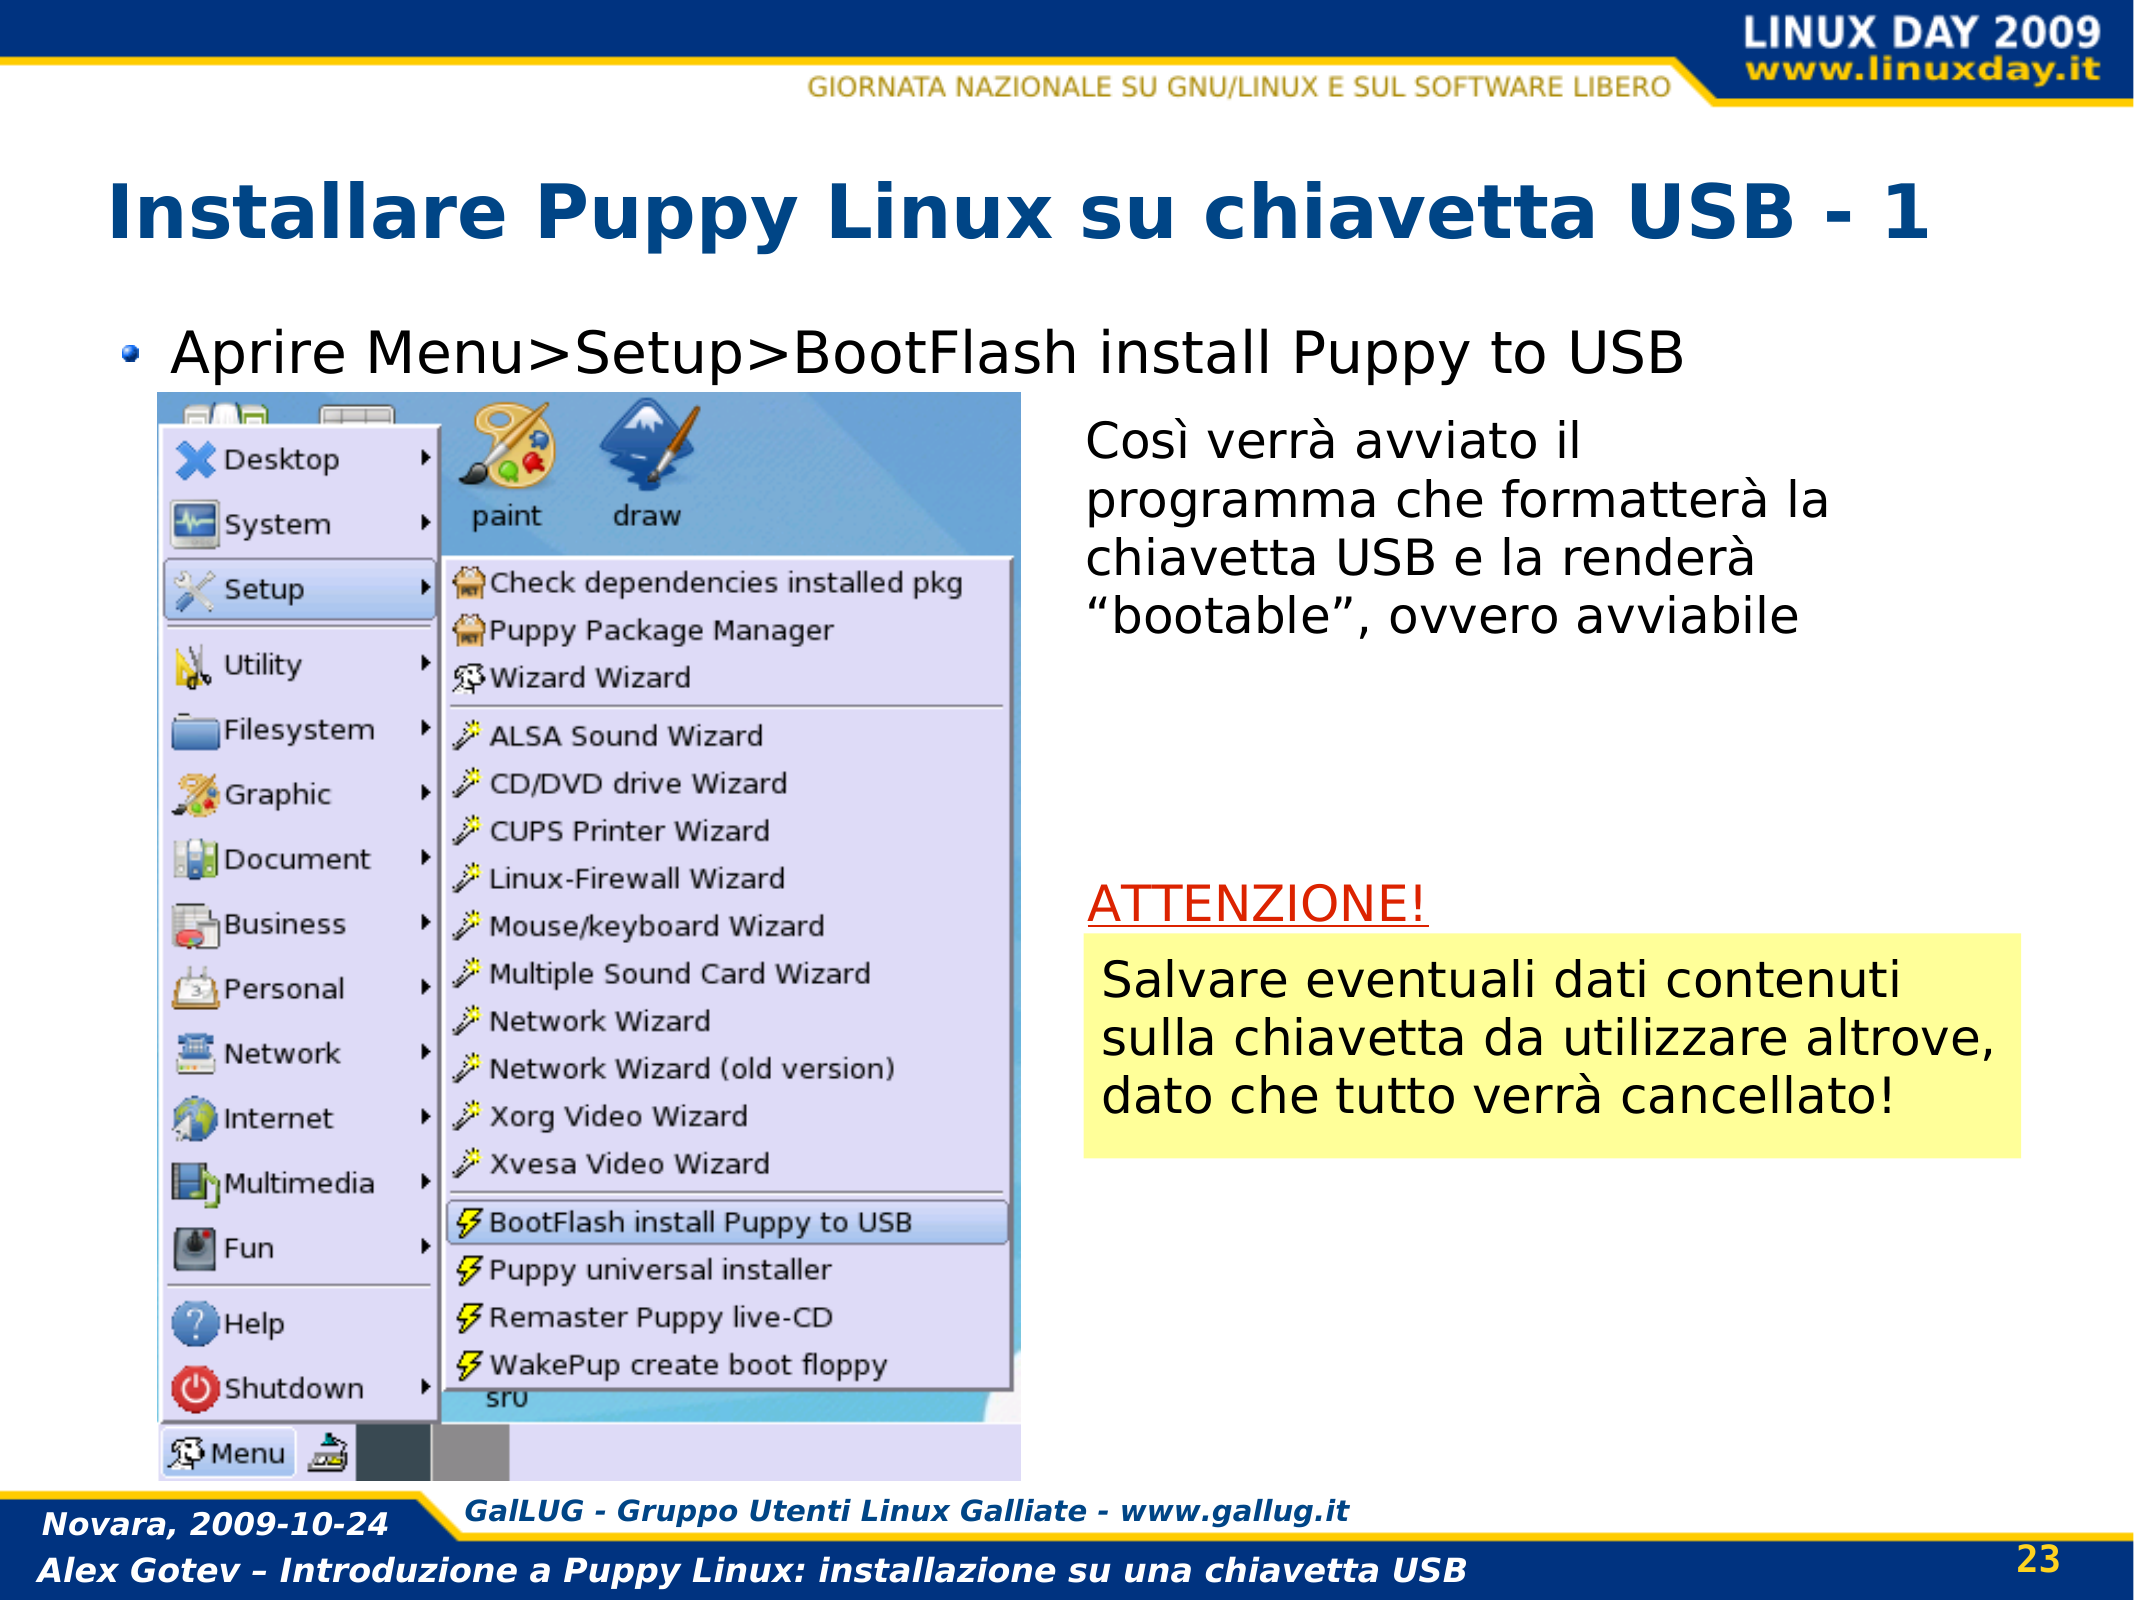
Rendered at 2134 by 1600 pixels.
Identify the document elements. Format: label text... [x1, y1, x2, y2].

list Aprire Menu>Setup>BootFlash install Puppy to USB [106, 319, 2027, 413]
text_box Salvare eventuali dati contenuti sulla chiavetta da utilizzare altrove, dato che tutto verrà cancellato! [1083, 933, 2022, 1159]
text_box Così verrà avviato il programma che formatterà la chiavetta USB e la renderà “bootable”, ovvero avviabile [1085, 412, 1873, 646]
title Installare Puppy Linux su chiavetta USB - 1 [106, 159, 2080, 267]
text_box ATTENZIONE! [1087, 875, 1501, 934]
picture [0, 0, 2134, 1600]
